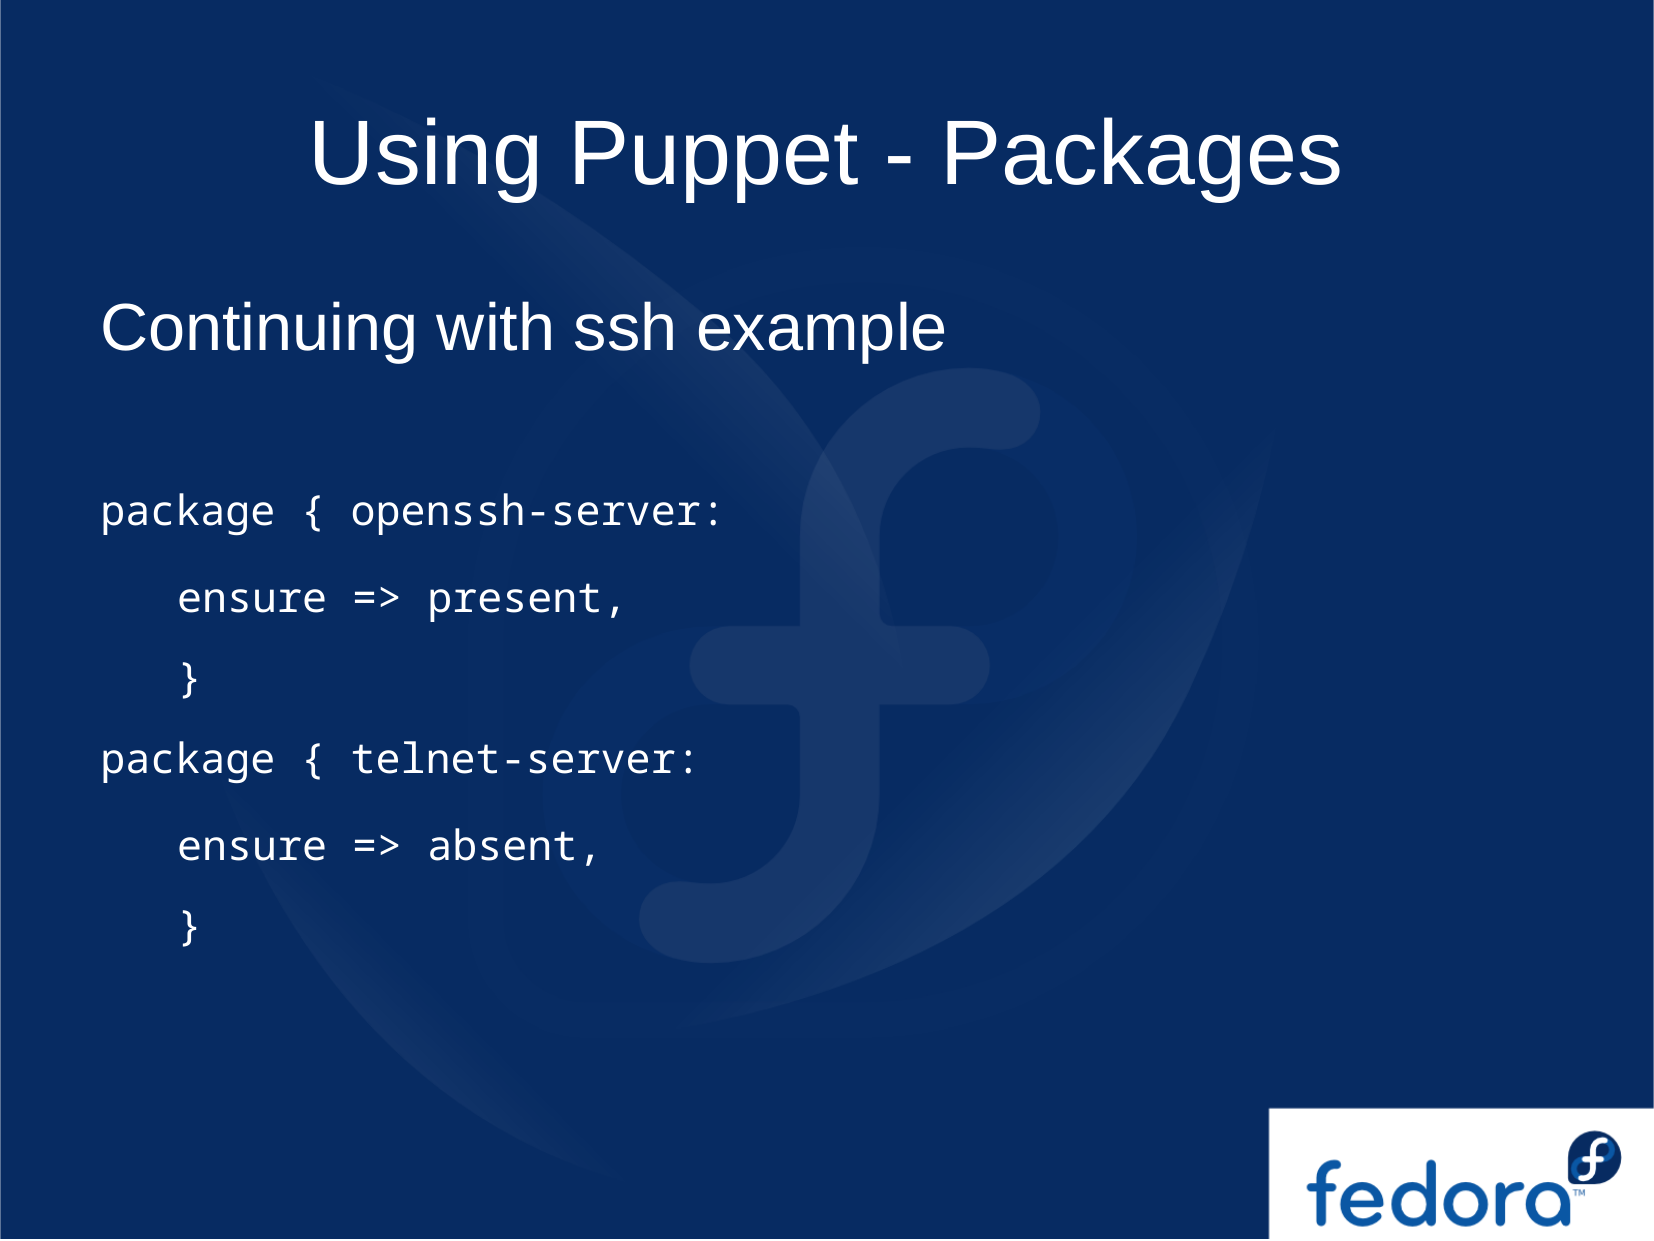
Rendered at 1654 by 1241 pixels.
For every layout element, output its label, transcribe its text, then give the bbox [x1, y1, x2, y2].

list Continuing with ssh example package { openssh-server: ensure => present, } package { telnet-server: ensure => absent, } [82, 290, 1571, 1094]
picture [0, 0, 1654, 1239]
title Using Puppet - Packages [82, 56, 1571, 250]
